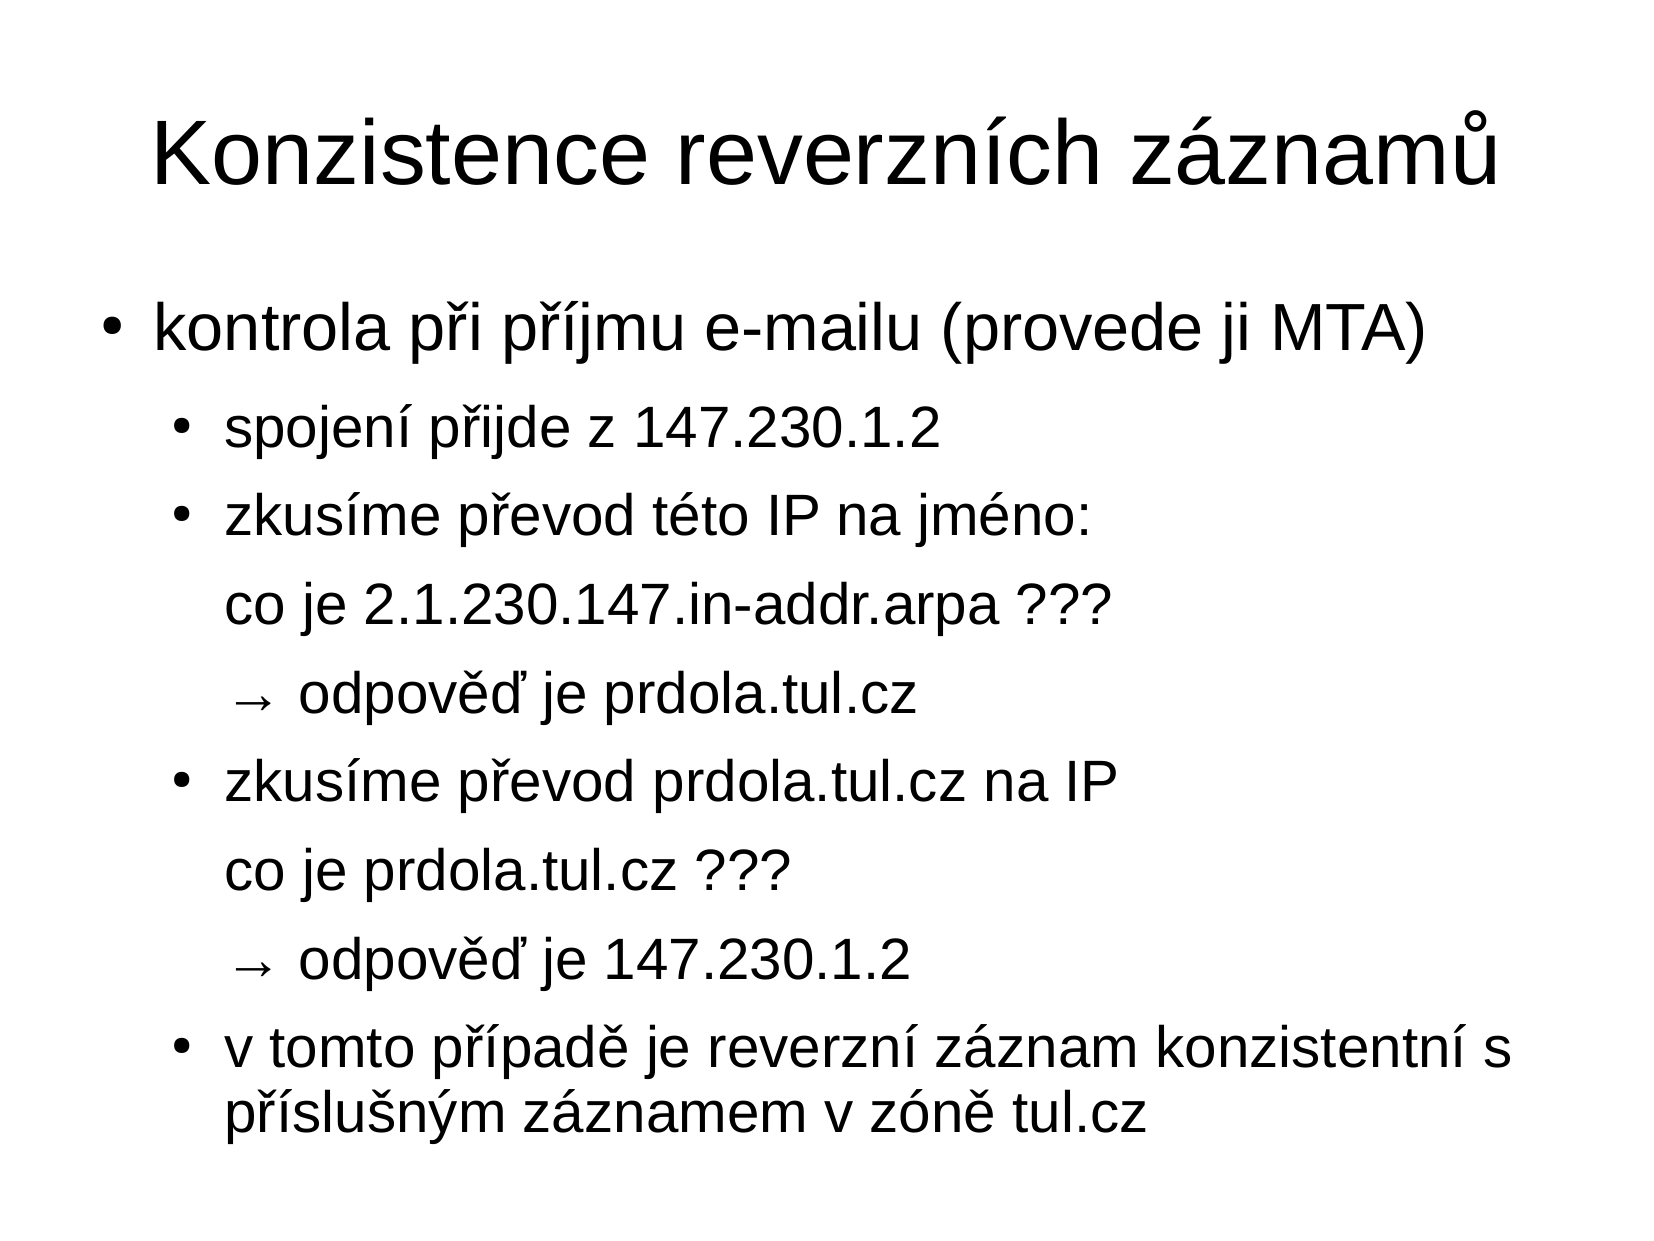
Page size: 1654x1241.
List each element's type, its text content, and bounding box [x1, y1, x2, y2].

list kontrola při příjmu e-mailu (provede ji MTA) spojení přijde z 147.230.1.2 zkusíme převod této IP na jméno: co je 2.1.230.147.in-addr.arpa ??? → odpověď je prdola.tul.cz zkusíme převod prdola.tul.cz na IP co je prdola.tul.cz ??? → odpověď je 147.230.1.2 v tomto případě je reverzní záznam konzistentní s příslušným záznamem v zóně tul.cz [82, 290, 1571, 1146]
title Konzistence reverzních záznamů [82, 49, 1571, 257]
